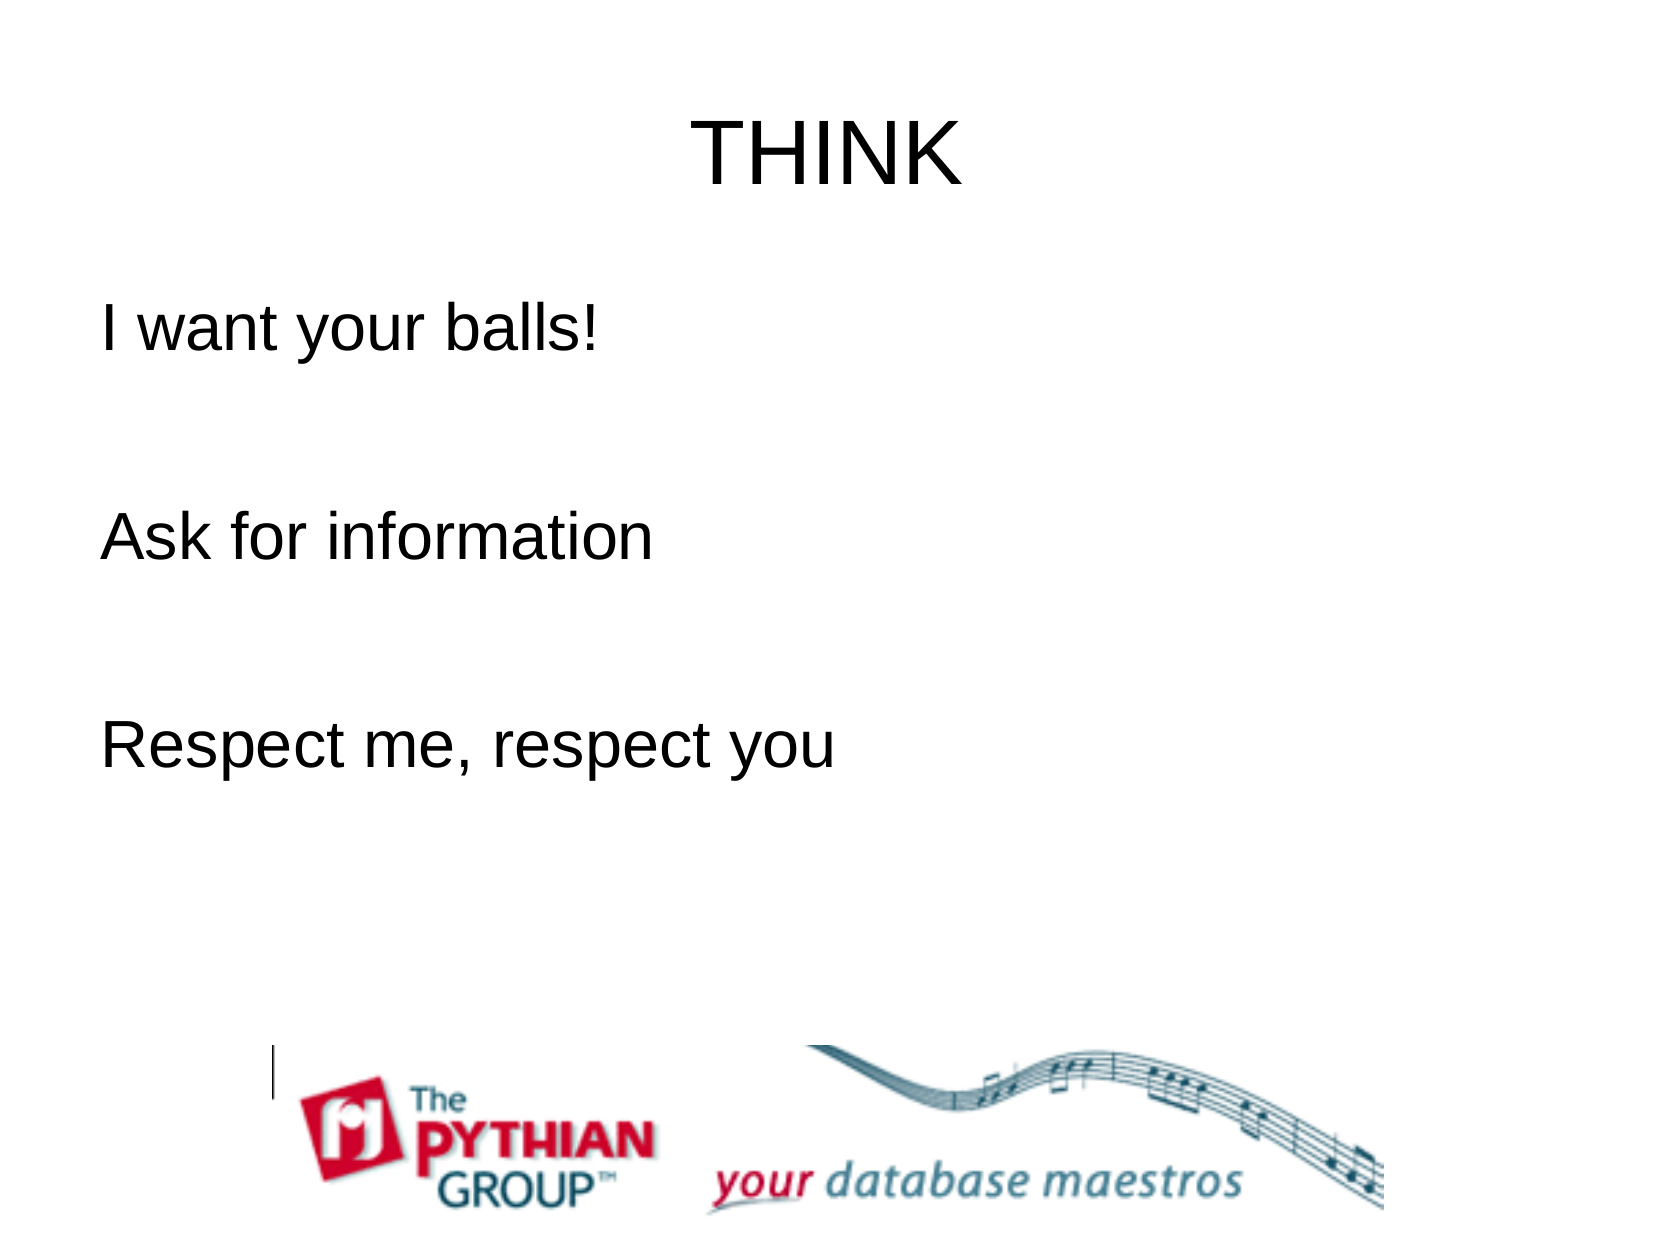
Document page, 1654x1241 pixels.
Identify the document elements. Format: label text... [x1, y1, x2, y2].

title THINK [82, 49, 1571, 257]
picture [272, 1094, 1384, 1241]
list I want your balls! Ask for information Respect me, respect you [82, 290, 1571, 1094]
